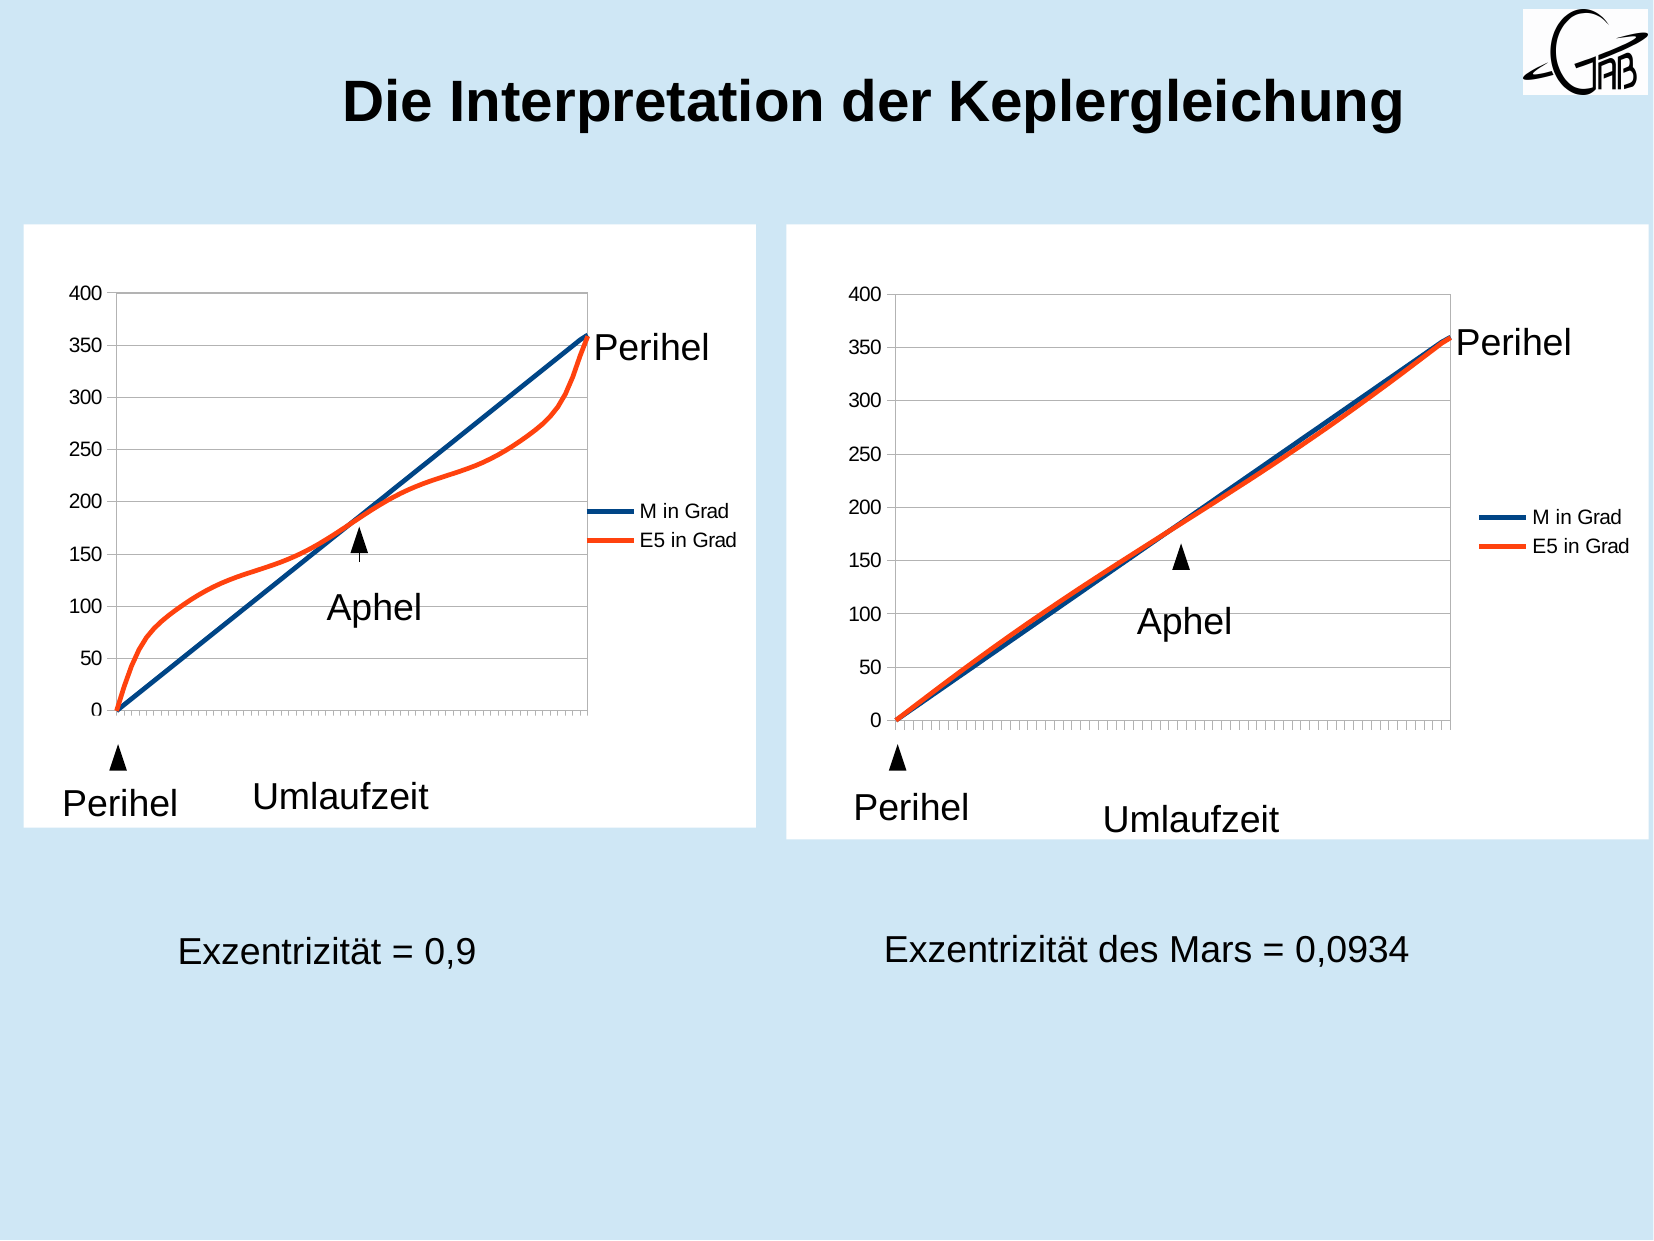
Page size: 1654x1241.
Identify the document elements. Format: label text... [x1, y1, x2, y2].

picture [1523, 9, 1648, 95]
chart [786, 224, 1649, 840]
chart [23, 224, 756, 828]
text_box Perihel [47, 774, 213, 874]
text_box [65, 715, 610, 775]
text_box Perihel [578, 318, 745, 418]
text_box Aphel [1122, 592, 1248, 650]
text_box Umlaufzeit [1087, 792, 1295, 849]
title Die Interpretation der Keplergleichung [129, 37, 1619, 166]
text_box Exzentrizität = 0,9 [162, 923, 492, 981]
text_box Aphel [311, 578, 438, 636]
text_box Perihel [838, 779, 985, 837]
text_box Perihel [1440, 314, 1607, 414]
text_box Umlaufzeit [237, 775, 444, 826]
text_box Exzentrizität des Mars = 0,0934 [869, 921, 1425, 979]
text_box [880, 732, 1472, 792]
